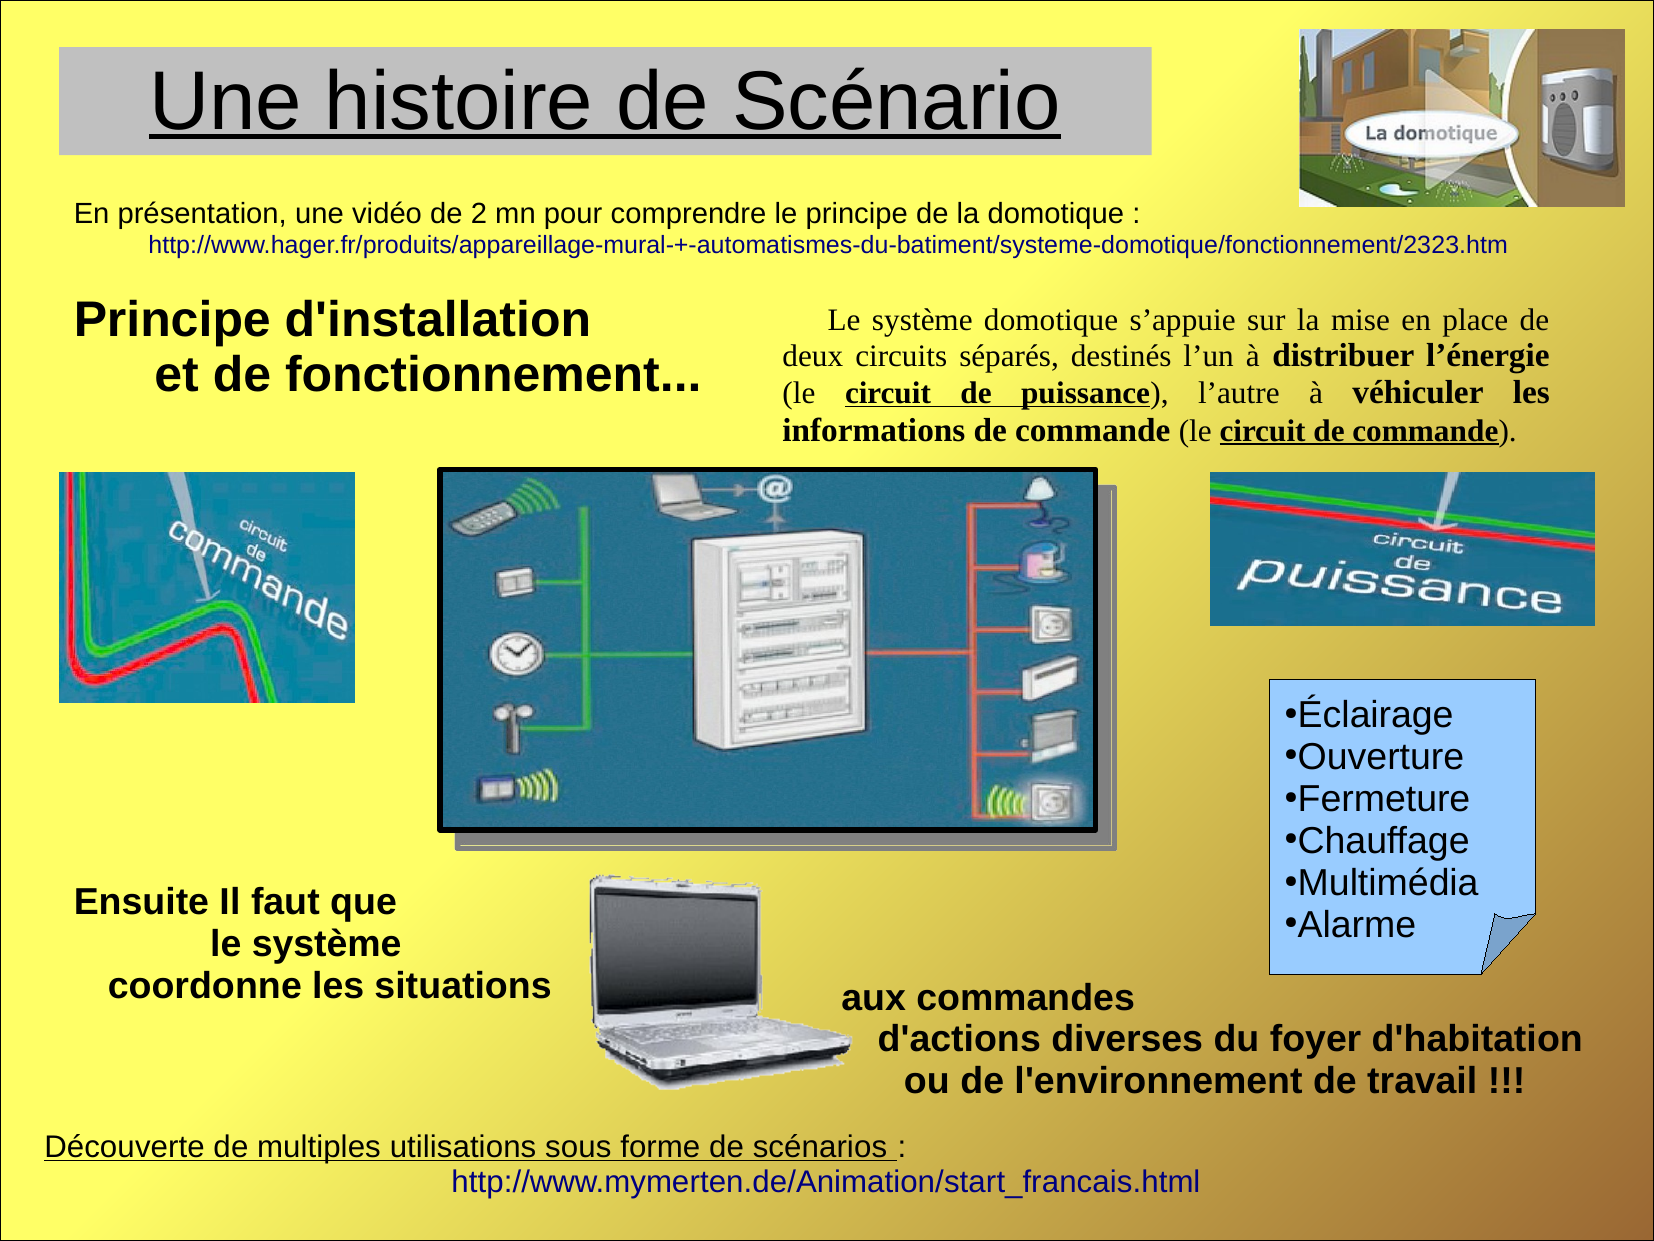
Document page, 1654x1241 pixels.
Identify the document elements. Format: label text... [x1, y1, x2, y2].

picture [442, 472, 1093, 827]
picture [582, 870, 857, 1093]
text_box Une histoire de Scénario [59, 47, 1152, 156]
text_box [0, 0, 1654, 1241]
text_box Principe d'installation et de fonctionnement... [59, 283, 798, 413]
text_box En présentation, une vidéo de 2 mn pour comprendre le principe de la domotique : http://www.hager.fr/produits/appareillage-mural-+-automatismes-du-batiment/systeme-domotique/fonctionnement/2323.htm [59, 190, 1601, 266]
picture [1299, 29, 1625, 207]
text_box Découverte de multiples utilisations sous forme de scénarios : http://www.mymerten.de/Animation/start_francais.html [29, 1122, 1625, 1207]
picture [1210, 472, 1595, 626]
picture [59, 472, 355, 703]
text_box Le système domotique s’appuie sur la mise en place de deux circuits séparés, destinés l’un à distribuer l’énergie (le circuit de puissance), l’autre à véhiculer les informations de commande (le circuit de commande). [767, 295, 1565, 460]
picture [299, 697, 313, 703]
text_box Éclairage Ouverture Fermeture Chauffage Multimédia Alarme [1269, 679, 1536, 975]
text_box Ensuite Il faut que le système coordonne les situations [59, 873, 591, 1018]
text_box aux commandes d'actions diverses du foyer d'habitation ou de l'environnement de travail !!! [826, 968, 1625, 1114]
